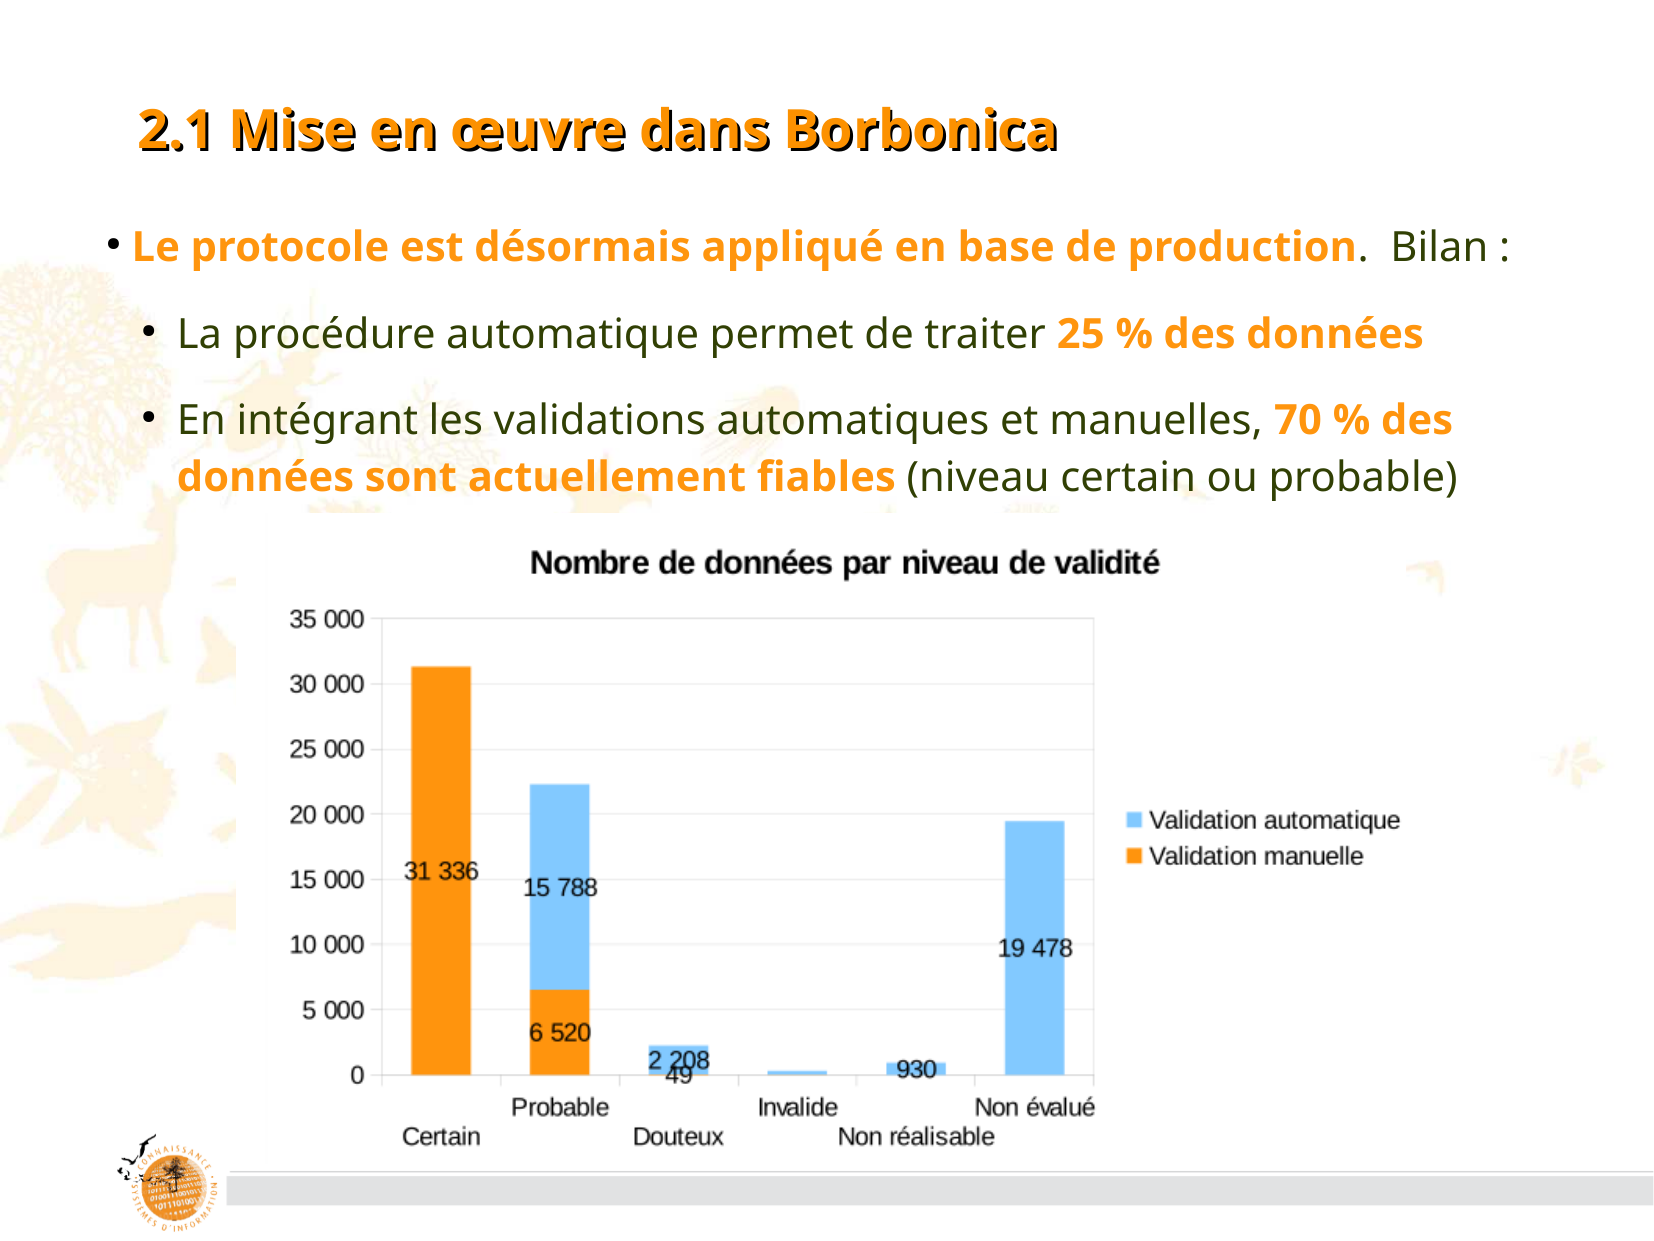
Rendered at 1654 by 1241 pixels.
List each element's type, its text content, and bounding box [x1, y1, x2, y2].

title 2.1 Mise en œuvre dans Borbonica [118, 49, 1607, 207]
picture [0, 0, 1654, 1241]
text_box Le protocole est désormais appliqué en base de production. Bilan : La procédure automatique permet de traiter 25 % des données En intégrant les validations automatiques et manuelles, 70 % des données sont actuellement fiables (niveau certain ou probable) [106, 206, 1536, 514]
